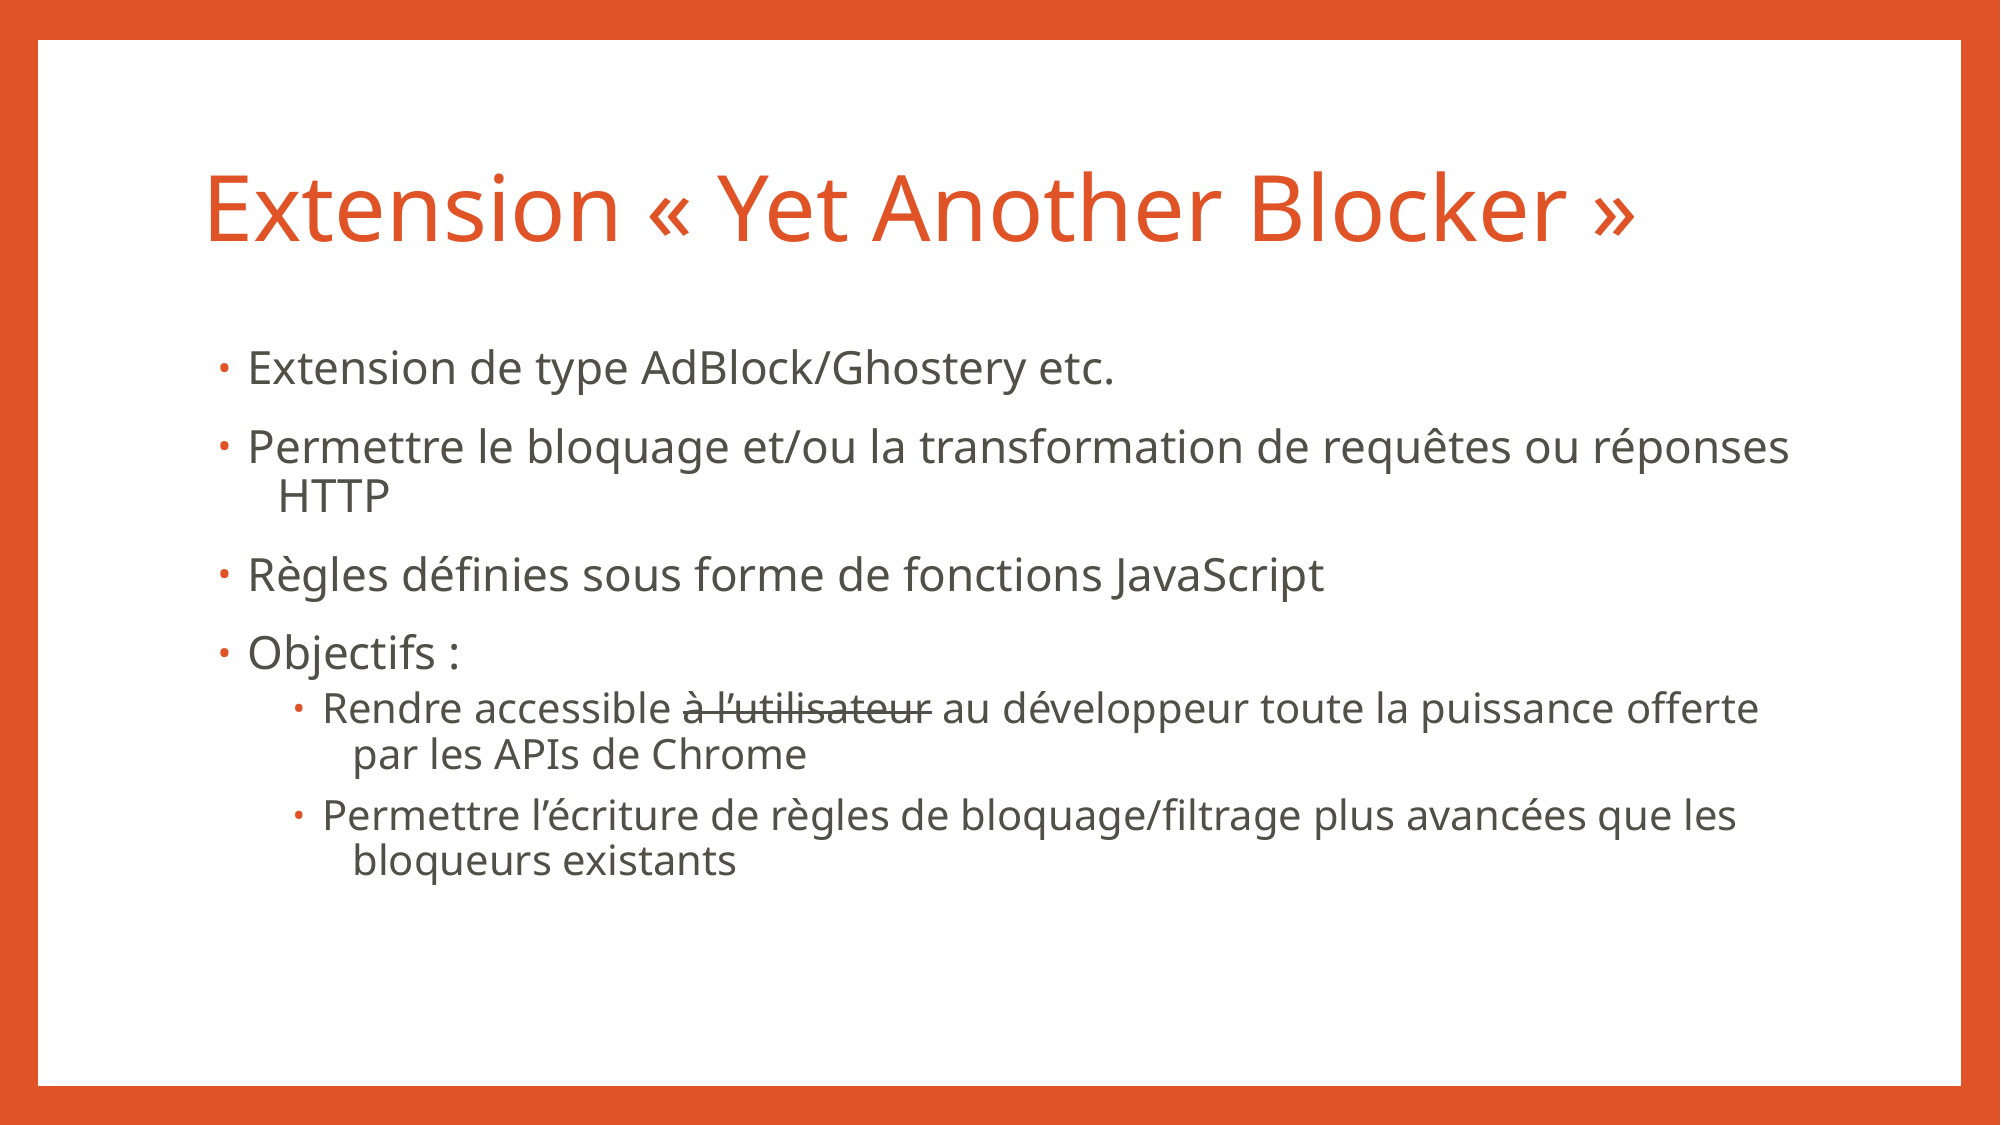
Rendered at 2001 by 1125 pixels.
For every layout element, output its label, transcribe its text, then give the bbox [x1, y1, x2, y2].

title Extension « Yet Another Blocker » [187, 99, 1808, 323]
list Extension de type AdBlock/Ghostery etc. Permettre le bloquage et/ou la transformation de requêtes ou réponses HTTP Règles définies sous forme de fonctions JavaScript Objectifs : Rendre accessible à l’utilisateur au développeur toute la puissance offerte par les APIs de Chrome Permettre l’écriture de règles de bloquage/filtrage plus avancées que les bloqueurs existants [187, 337, 1808, 1000]
